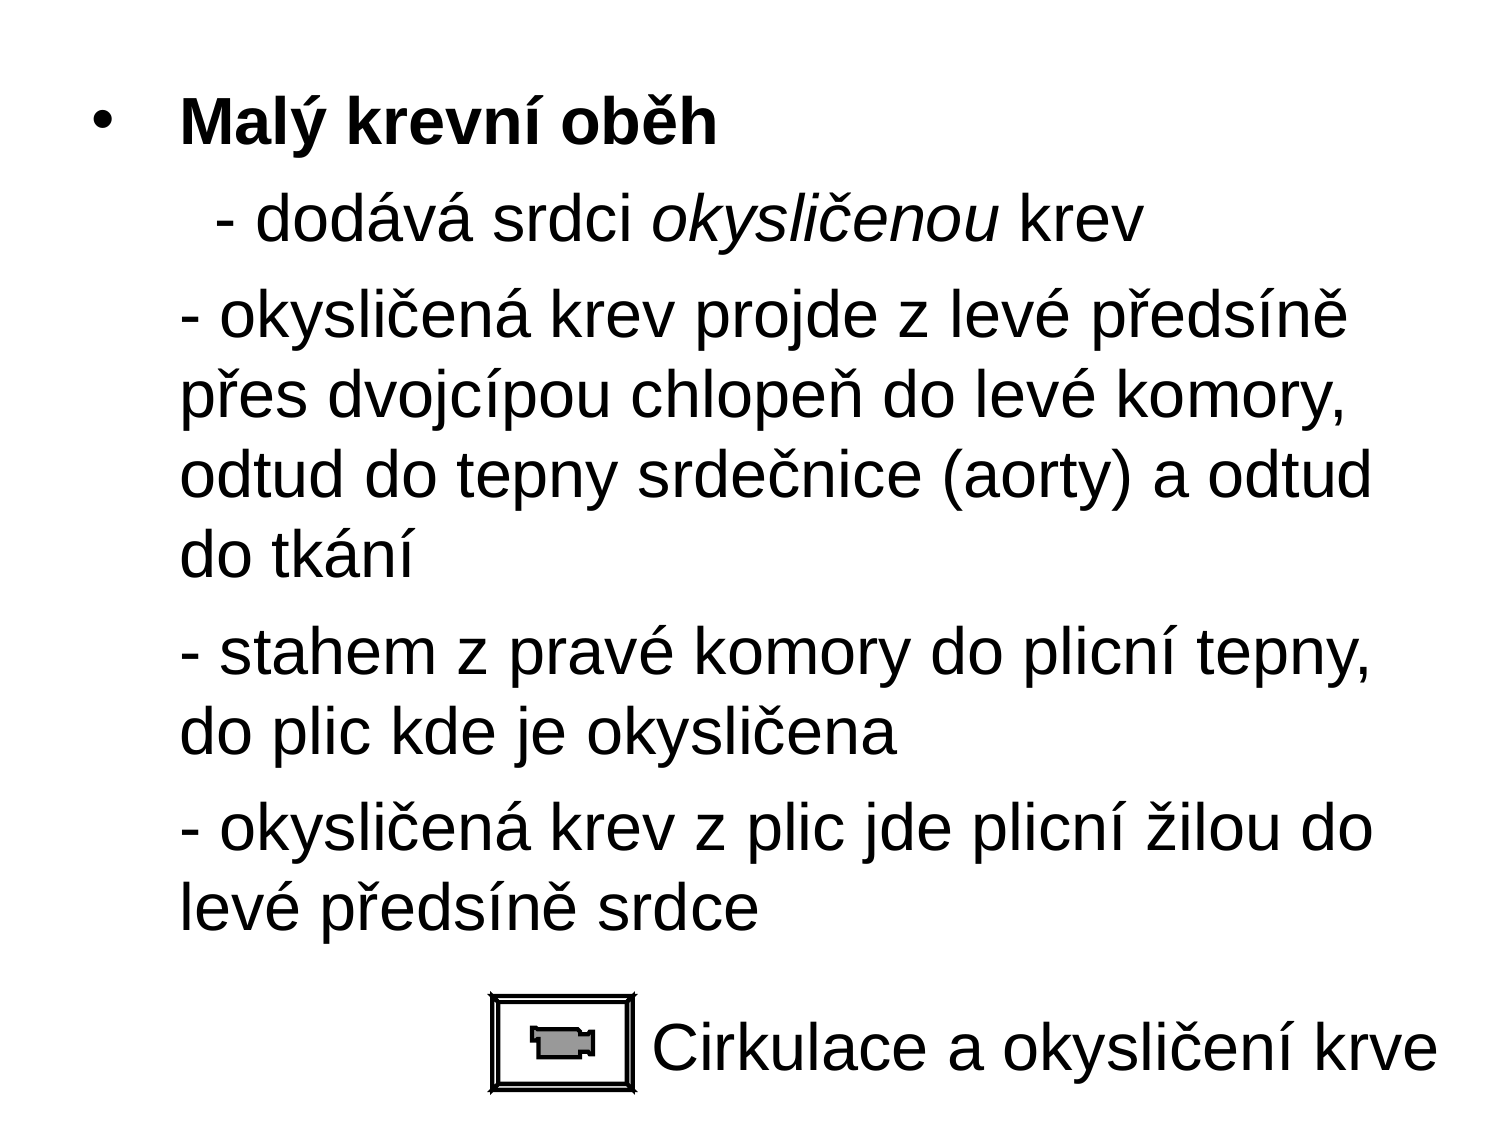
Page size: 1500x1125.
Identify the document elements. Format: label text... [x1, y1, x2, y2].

text_box Cirkulace a okysličení krve [548, 996, 1500, 1092]
list Malý krevní oběh - dodává srdci okysličenou krev - okysličená krev projde z levé předsíně přes dvojcípou chlopeň do levé komory, odtud do tepny srdečnice (aorty) a odtud do tkání - stahem z pravé komory do plicní tepny, do plic kde je okysličena - okysličená krev z plic jde plicní žilou do levé předsíně srdce [76, 70, 1427, 1010]
text_box [494, 996, 633, 1090]
